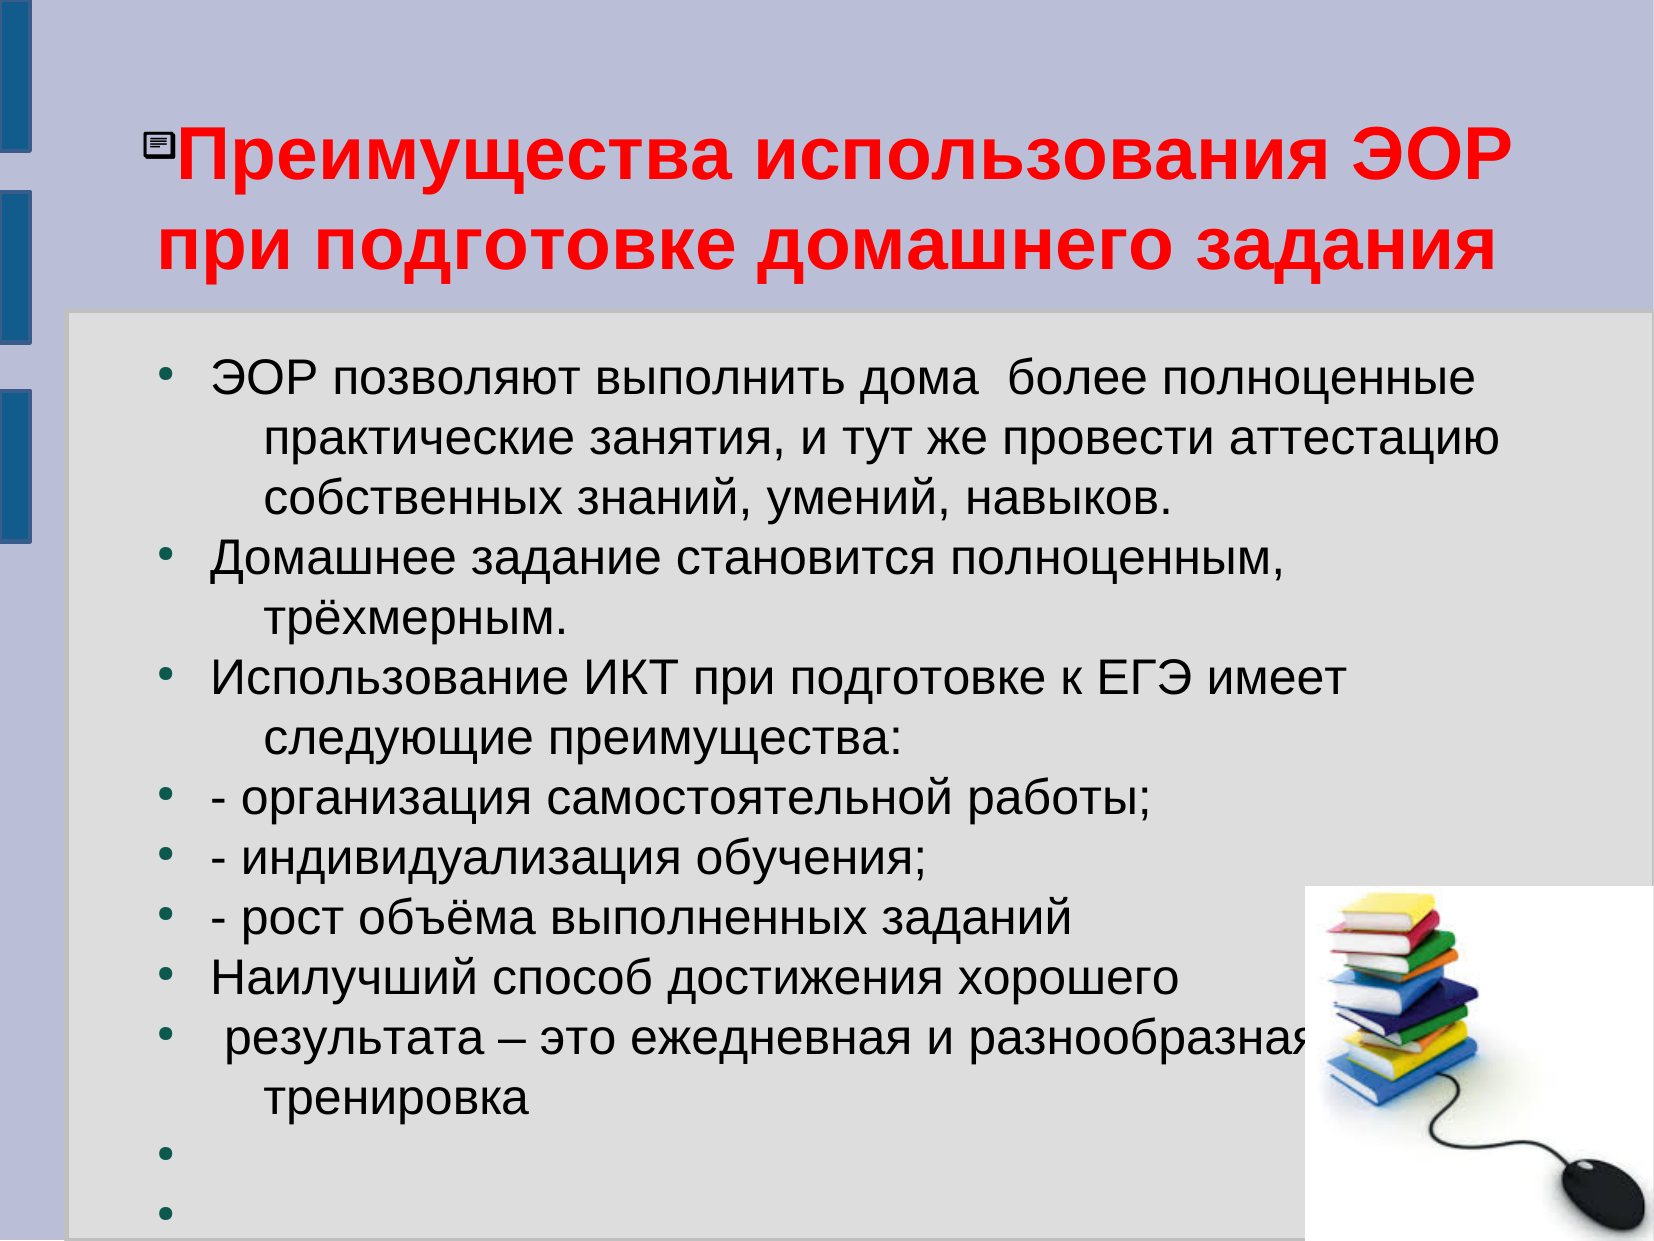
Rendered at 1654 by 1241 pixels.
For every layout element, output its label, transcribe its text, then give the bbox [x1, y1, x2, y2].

picture [1305, 887, 1654, 1241]
list ЭОР позволяют выполнить дома более полноценные практические занятия, и тут же провести аттестацию собственных знаний, умений, навыков. Домашнее задание становится полноценным, трёхмерным. Использование ИКТ при подготовке к ЕГЭ имеет следующие преимущества: - организация самостоятельной работы; - индивидуализация обучения; - рост объёма выполненных заданий Наилучший способ достижения хорошего результата – это ежедневная и разнообразная тренировка [121, 344, 1534, 1127]
title Преимущества использования ЭОР при подготовке домашнего задания [121, 91, 1534, 299]
